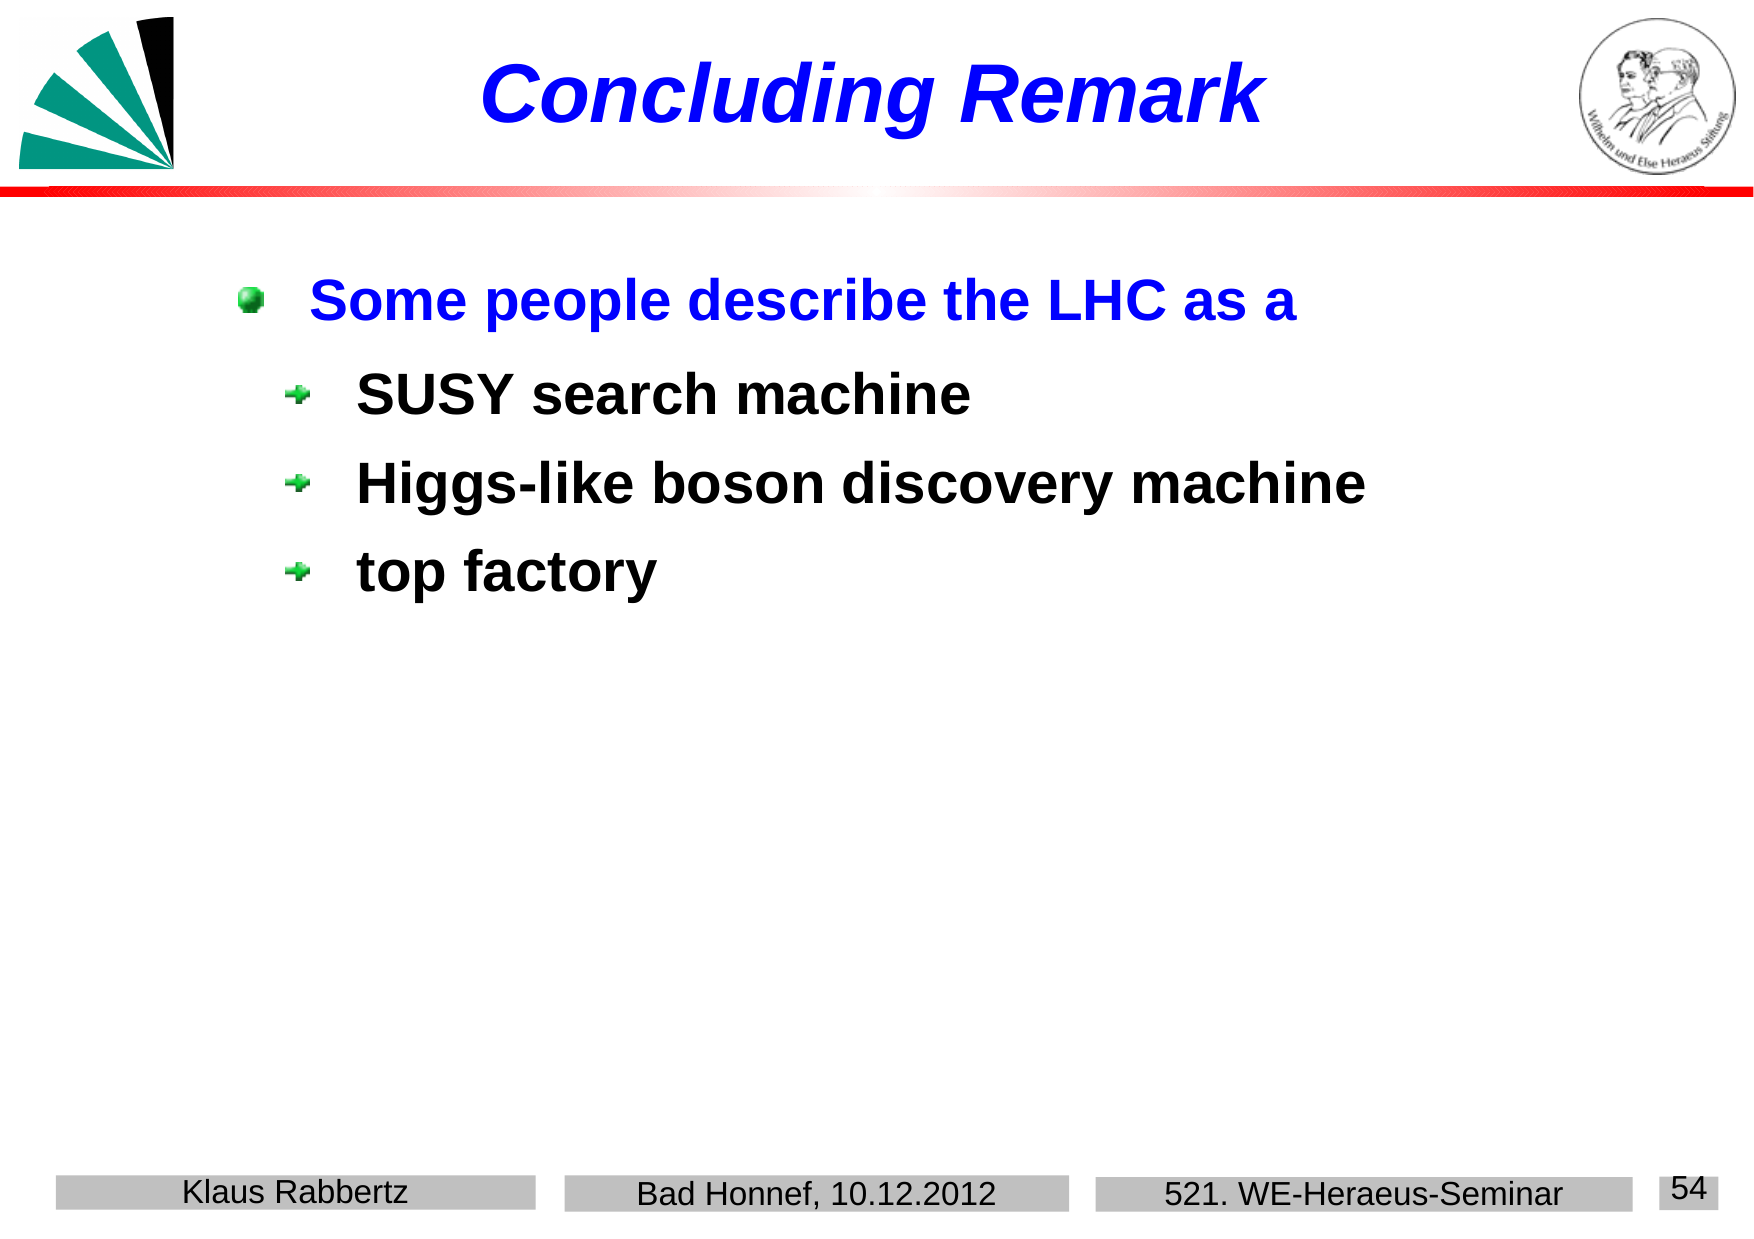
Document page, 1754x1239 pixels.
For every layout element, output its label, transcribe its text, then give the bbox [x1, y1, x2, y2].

picture [1579, 18, 1736, 175]
picture [19, 17, 174, 171]
title Concluding Remark [190, 0, 1555, 189]
list Some people describe the LHC as a SUSY search machine Higgs-like boson discovery machine top factory [226, 267, 1527, 818]
